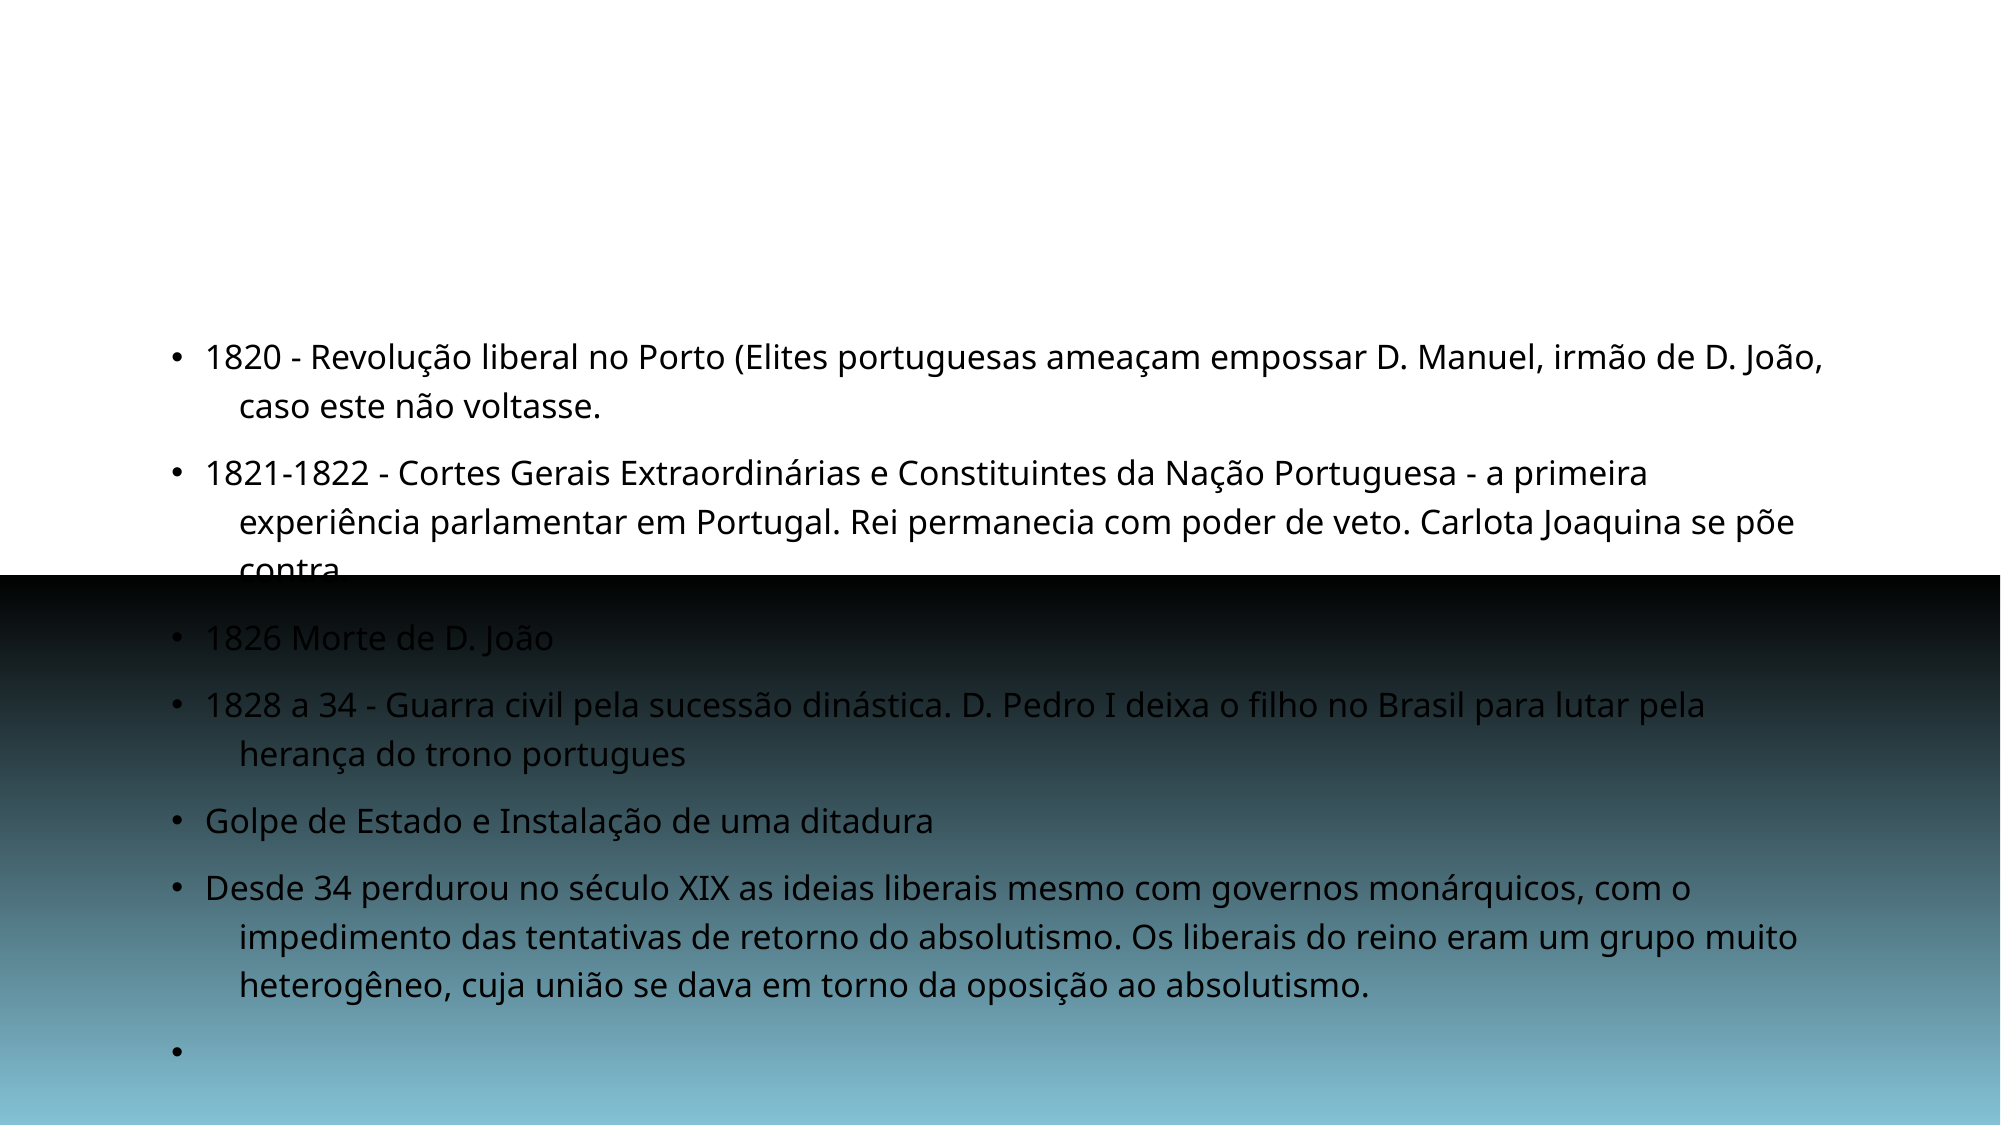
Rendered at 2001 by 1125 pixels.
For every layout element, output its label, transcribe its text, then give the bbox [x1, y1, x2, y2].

list 1820 - Revolução liberal no Porto (Elites portuguesas ameaçam empossar D. Manuel, irmão de D. João, caso este não voltasse. 1821-1822 - Cortes Gerais Extraordinárias e Constituintes da Nação Portuguesa - a primeira experiência parlamentar em Portugal. Rei permanecia com poder de veto. Carlota Joaquina se põe contra. 1826 Morte de D. João 1828 a 34 - Guarra civil pela sucessão dinástica. D. Pedro I deixa o filho no Brasil para lutar pela herança do trono portugues Golpe de Estado e Instalação de uma ditadura Desde 34 perdurou no século XIX as ideias liberais mesmo com governos monárquicos, com o impedimento das tentativas de retorno do absolutismo. Os liberais do reino eram um grupo muito heterogêneo, cuja união se dava em torno da oposição ao absolutismo. [156, 320, 1844, 1014]
